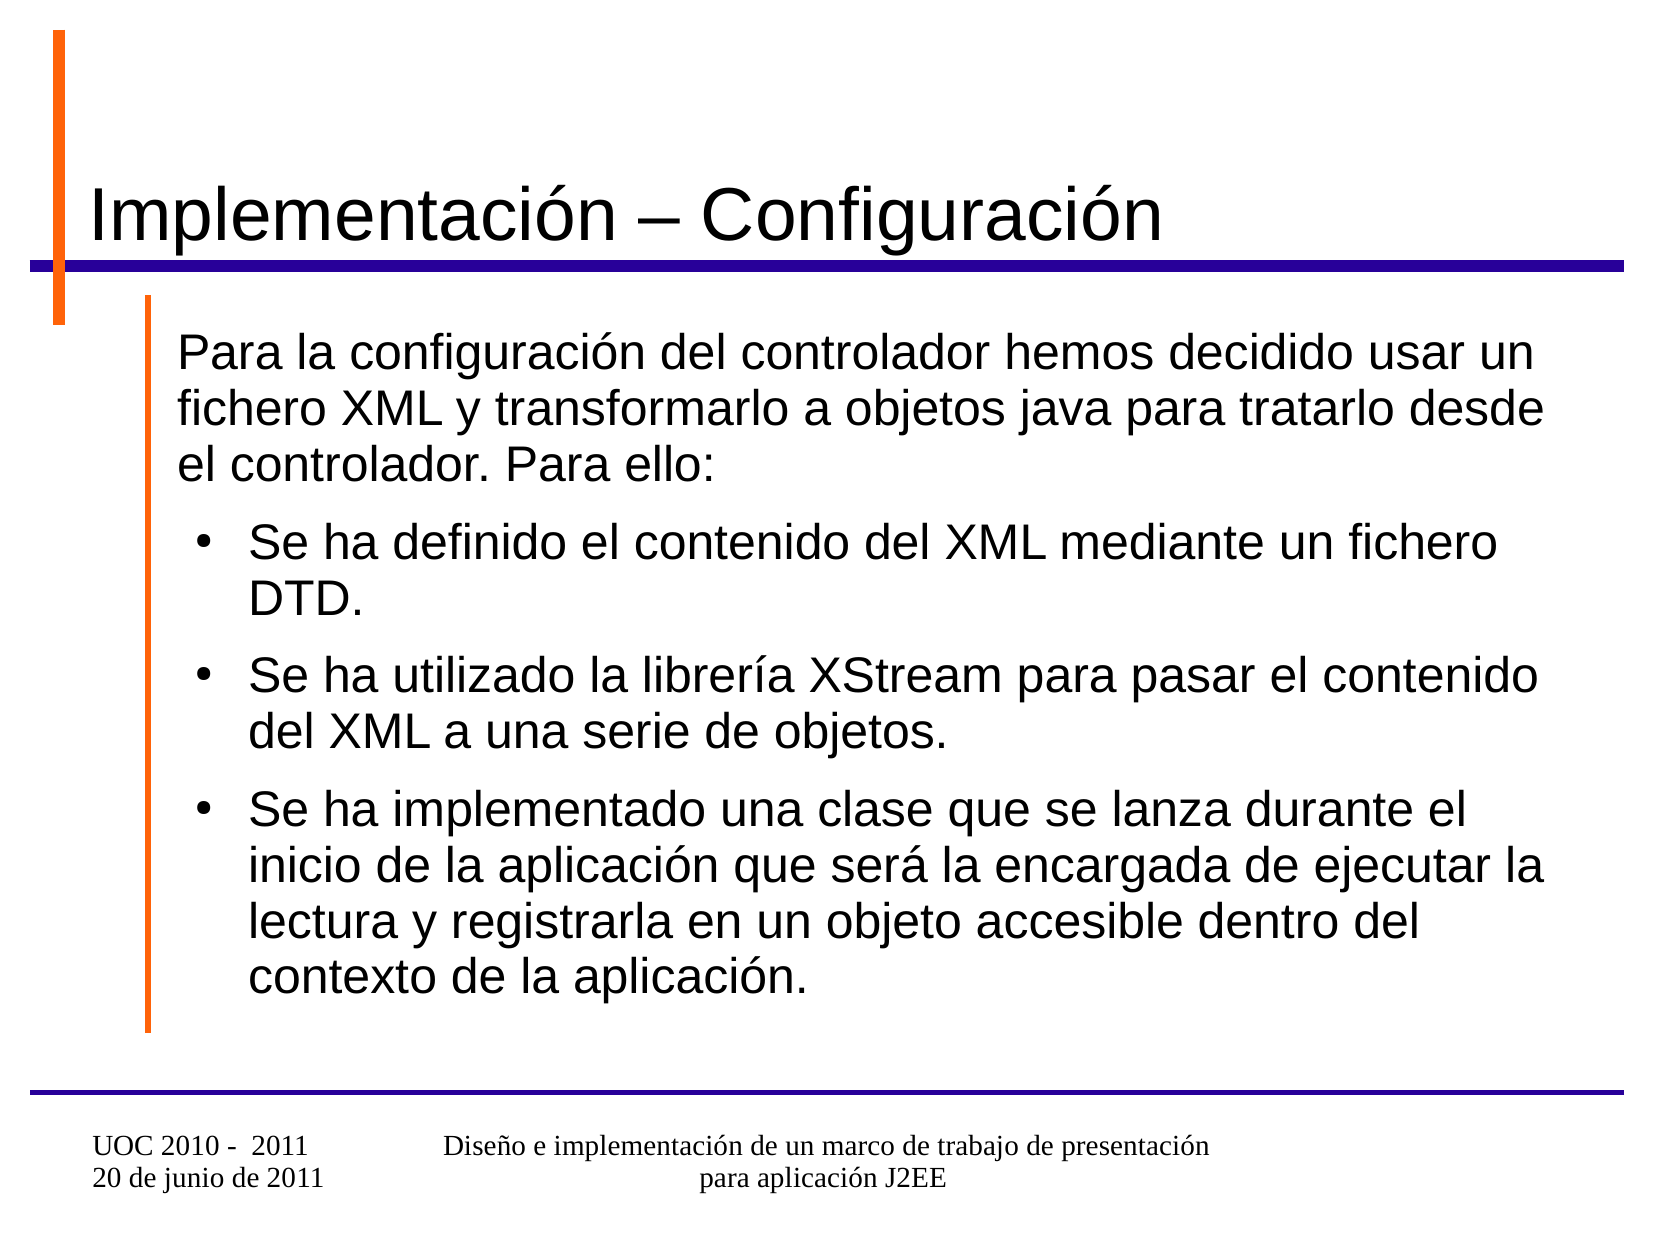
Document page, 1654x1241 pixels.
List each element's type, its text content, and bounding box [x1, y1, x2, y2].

title Implementación – Configuración [88, 29, 1624, 257]
list Para la configuración del controlador hemos decidido usar un fichero XML y transformarlo a objetos java para tratarlo desde el controlador. Para ello: Se ha definido el contenido del XML mediante un fichero DTD. Se ha utilizado la librería XStream para pasar el contenido del XML a una serie de objetos. Se ha implementado una clase que se lanza durante el inicio de la aplicación que será la encargada de ejecutar la lectura y registrarla en un objeto accesible dentro del contexto de la aplicación. [177, 324, 1571, 1034]
